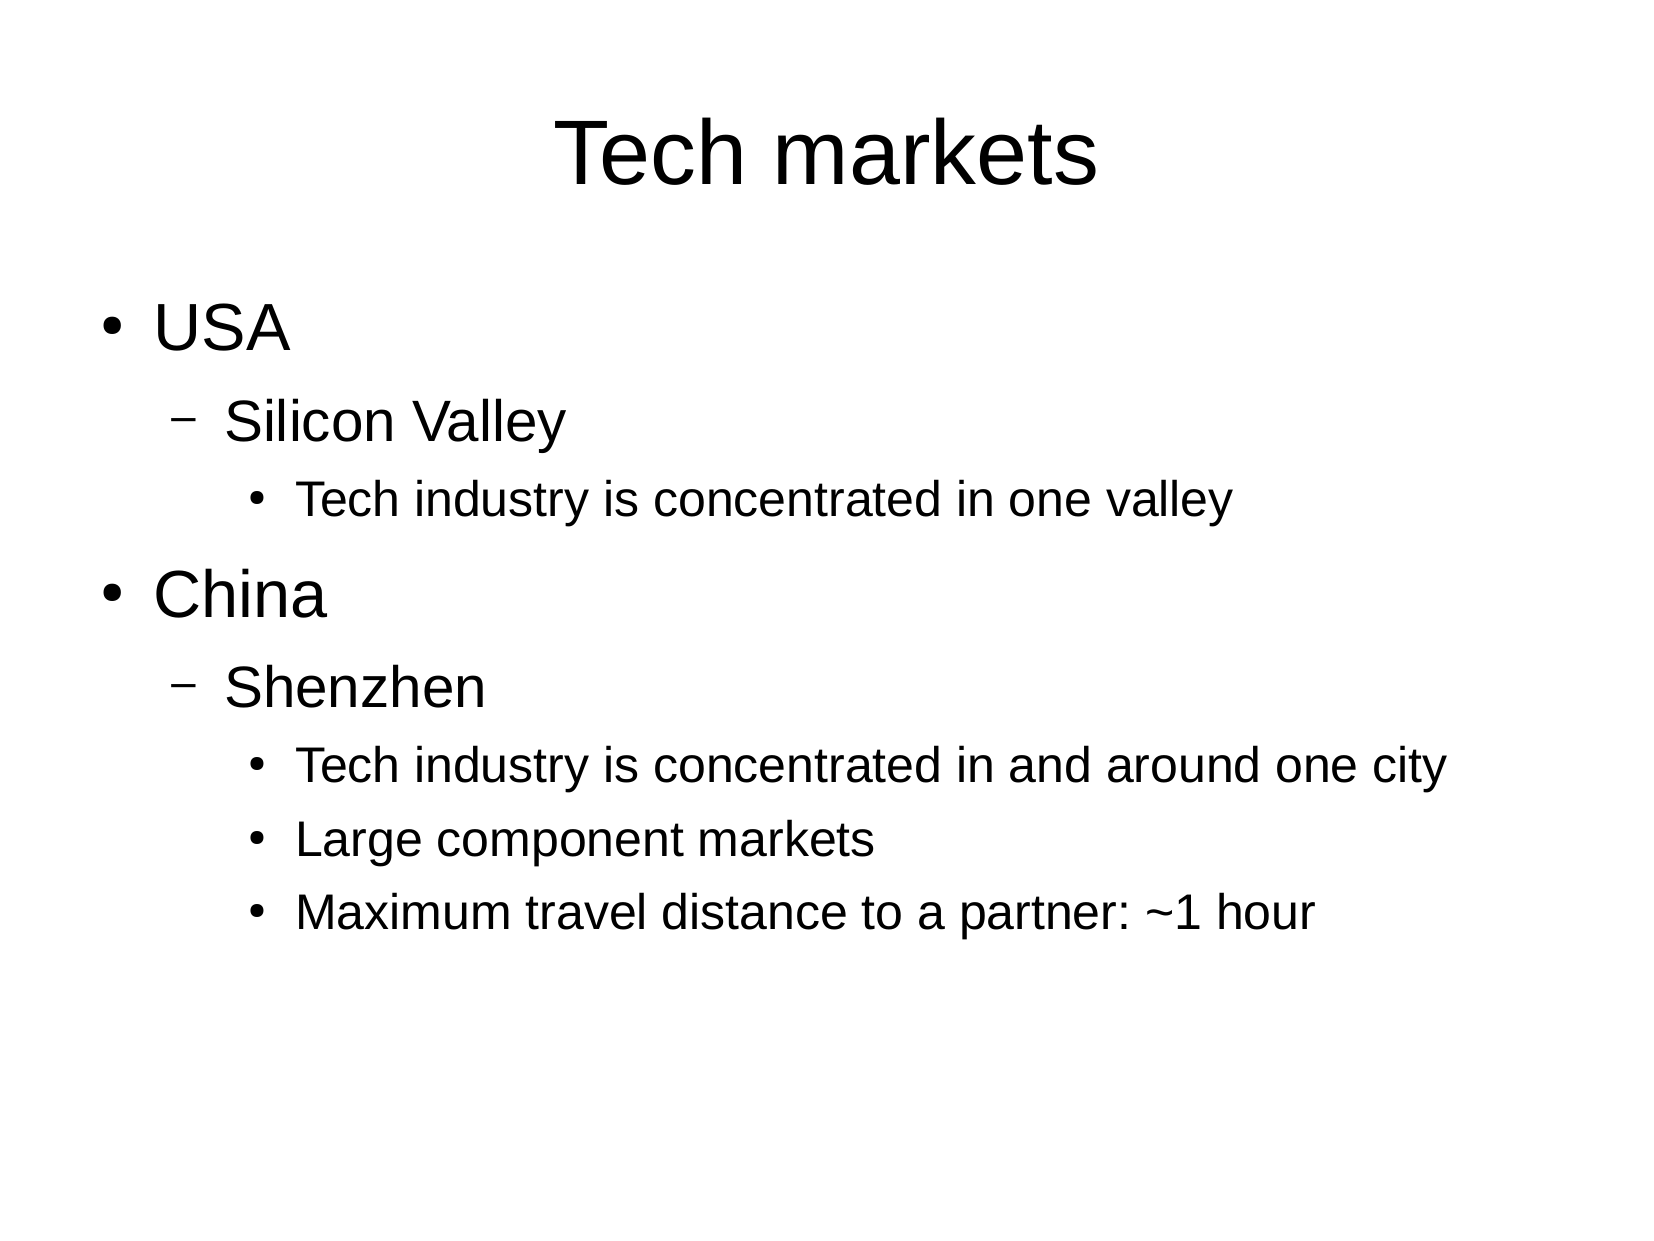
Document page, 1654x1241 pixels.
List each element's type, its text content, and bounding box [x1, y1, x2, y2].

list USA Silicon Valley Tech industry is concentrated in one valley China Shenzhen Tech industry is concentrated in and around one city Large component markets Maximum travel distance to a partner: ~1 hour [82, 290, 1571, 1010]
title Tech markets [82, 49, 1571, 257]
